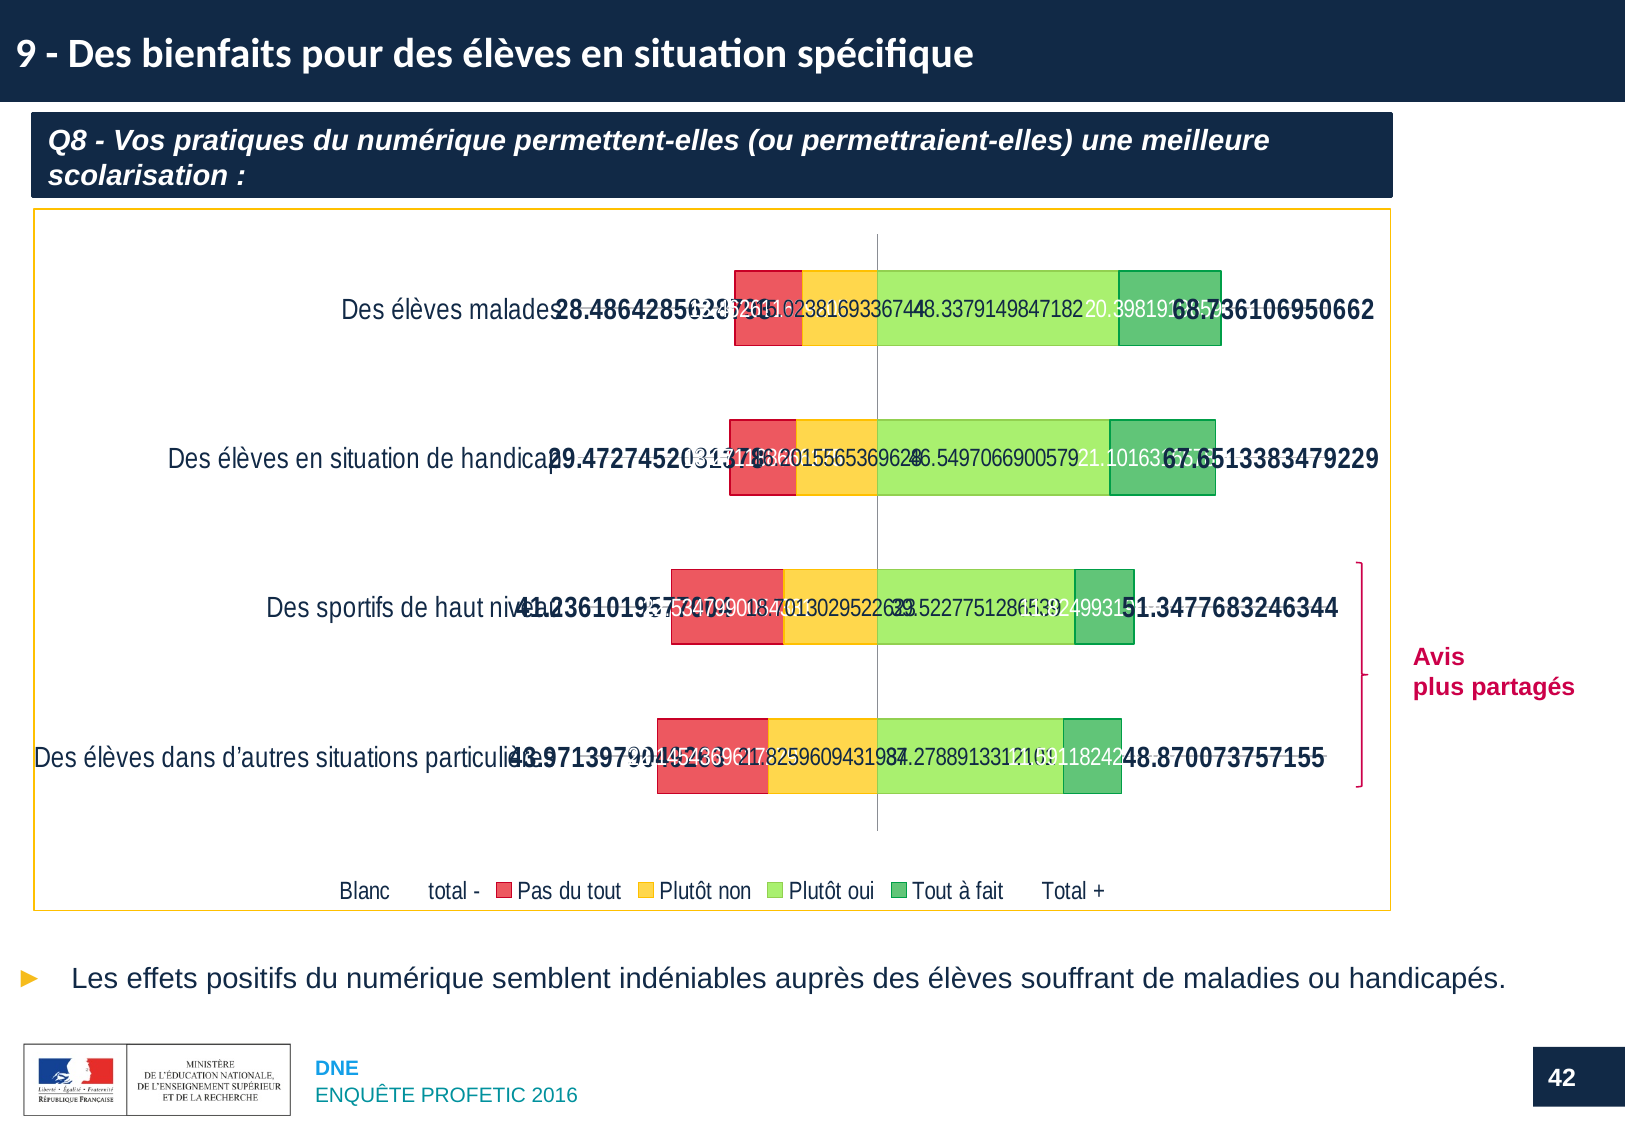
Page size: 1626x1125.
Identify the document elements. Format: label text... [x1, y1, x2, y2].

text_box Q8 - Vos pratiques du numérique permettent-elles (ou permettraient-elles) une meilleure scolarisation : [33, 114, 1391, 196]
list Les effets positifs du numérique semblent indéniables auprès des élèves souffrant de maladies ou handicapés. [0, 952, 1625, 1059]
text_box 42 [1533, 1046, 1625, 1107]
title 9 - Des bienfaits pour des élèves en situation spécifique [0, 0, 1625, 102]
text_box Avis plus partagés [1397, 633, 1593, 710]
chart [33, 208, 1392, 912]
